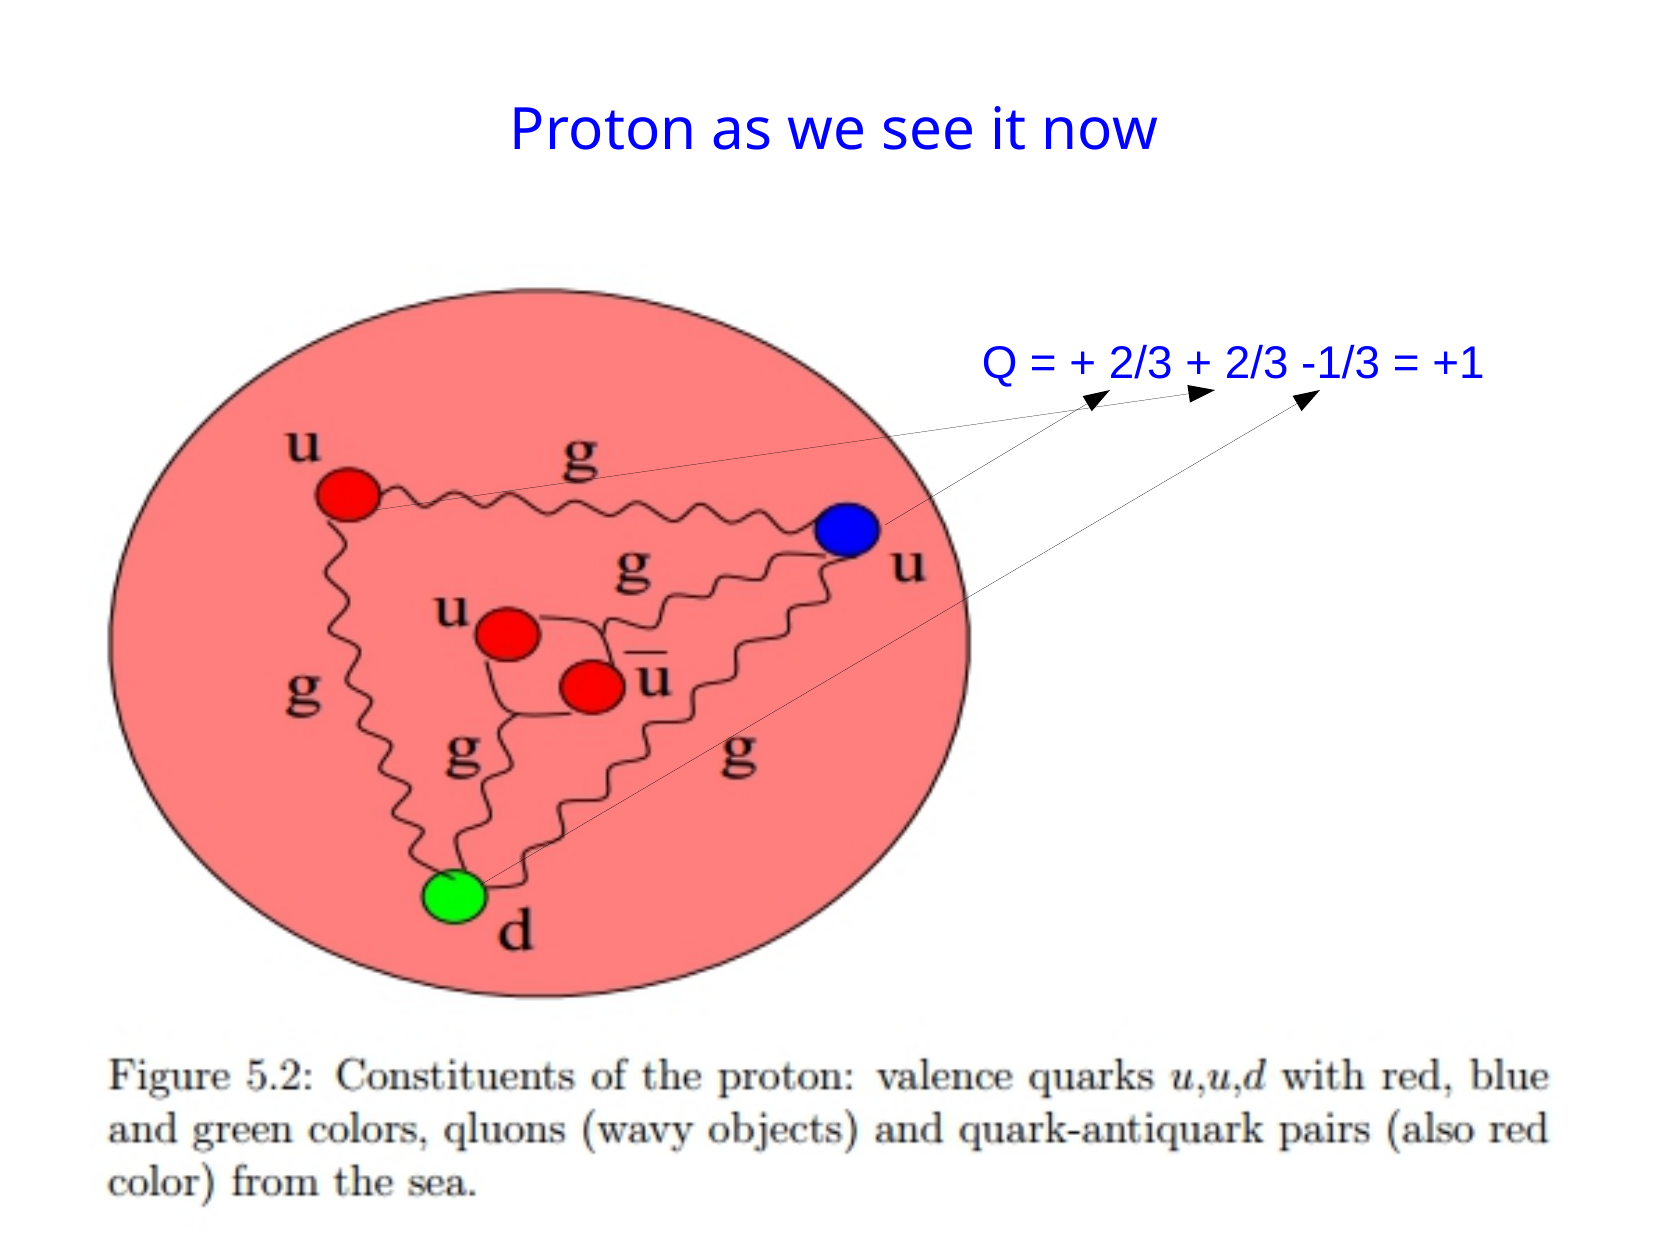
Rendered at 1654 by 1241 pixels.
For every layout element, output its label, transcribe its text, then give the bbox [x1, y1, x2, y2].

text_box Proton as we see it now [495, 90, 1157, 170]
text_box Q = + 2/3 + 2/3 -1/3 = +1 [967, 330, 1501, 396]
picture [0, 261, 1654, 1241]
